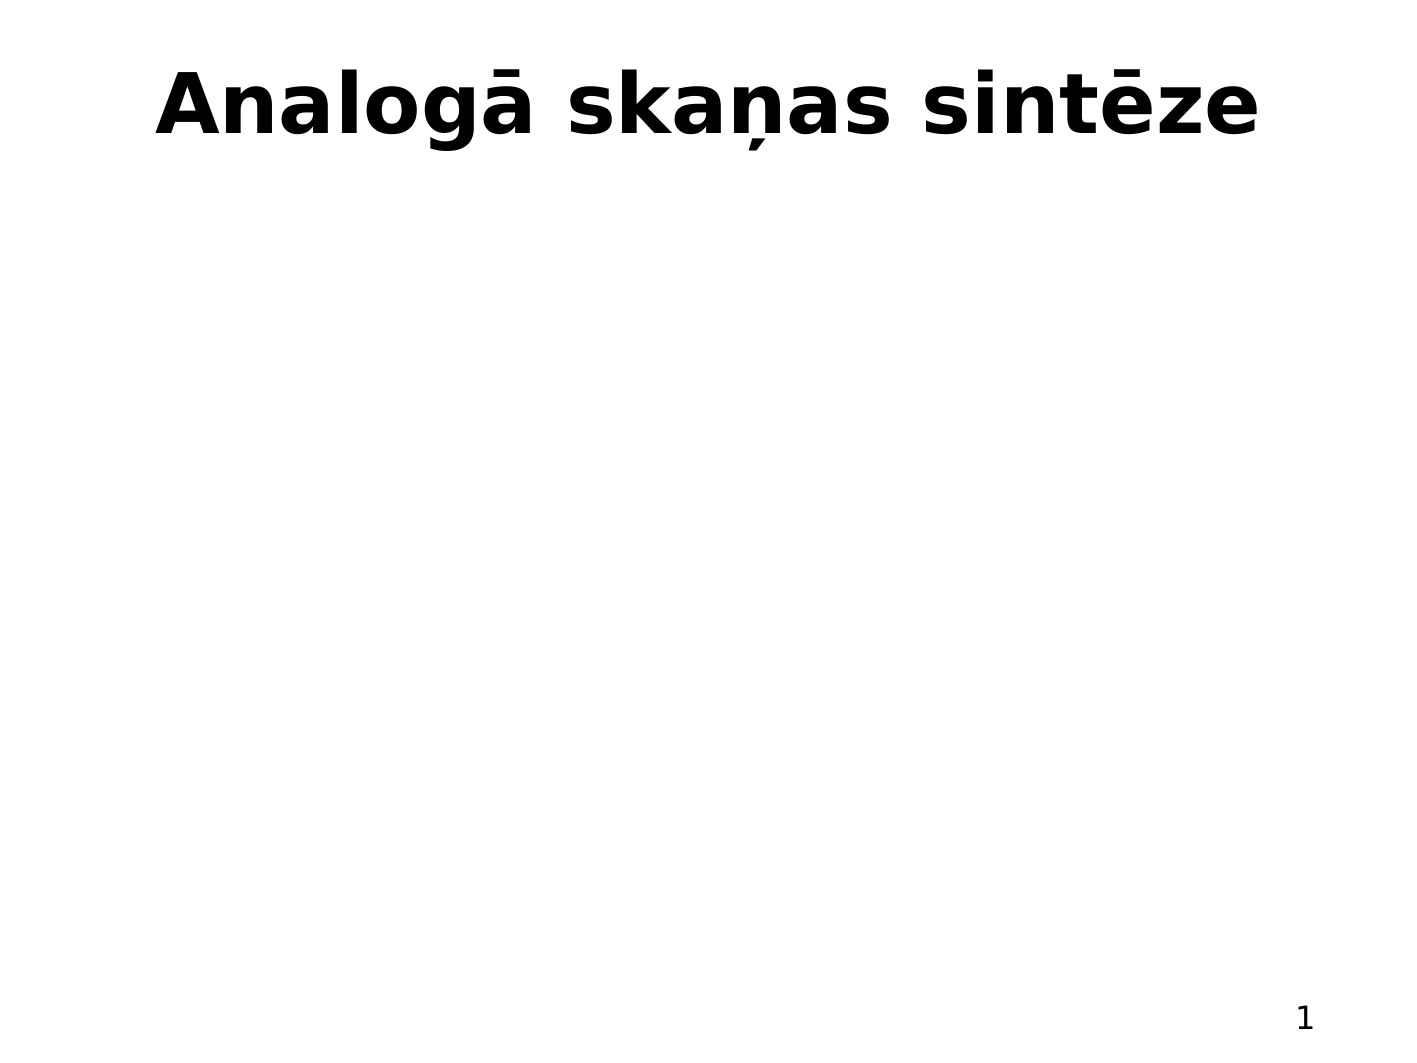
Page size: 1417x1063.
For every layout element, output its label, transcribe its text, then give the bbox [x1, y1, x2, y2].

title Analogā skaņas sintēze [70, 42, 1346, 168]
